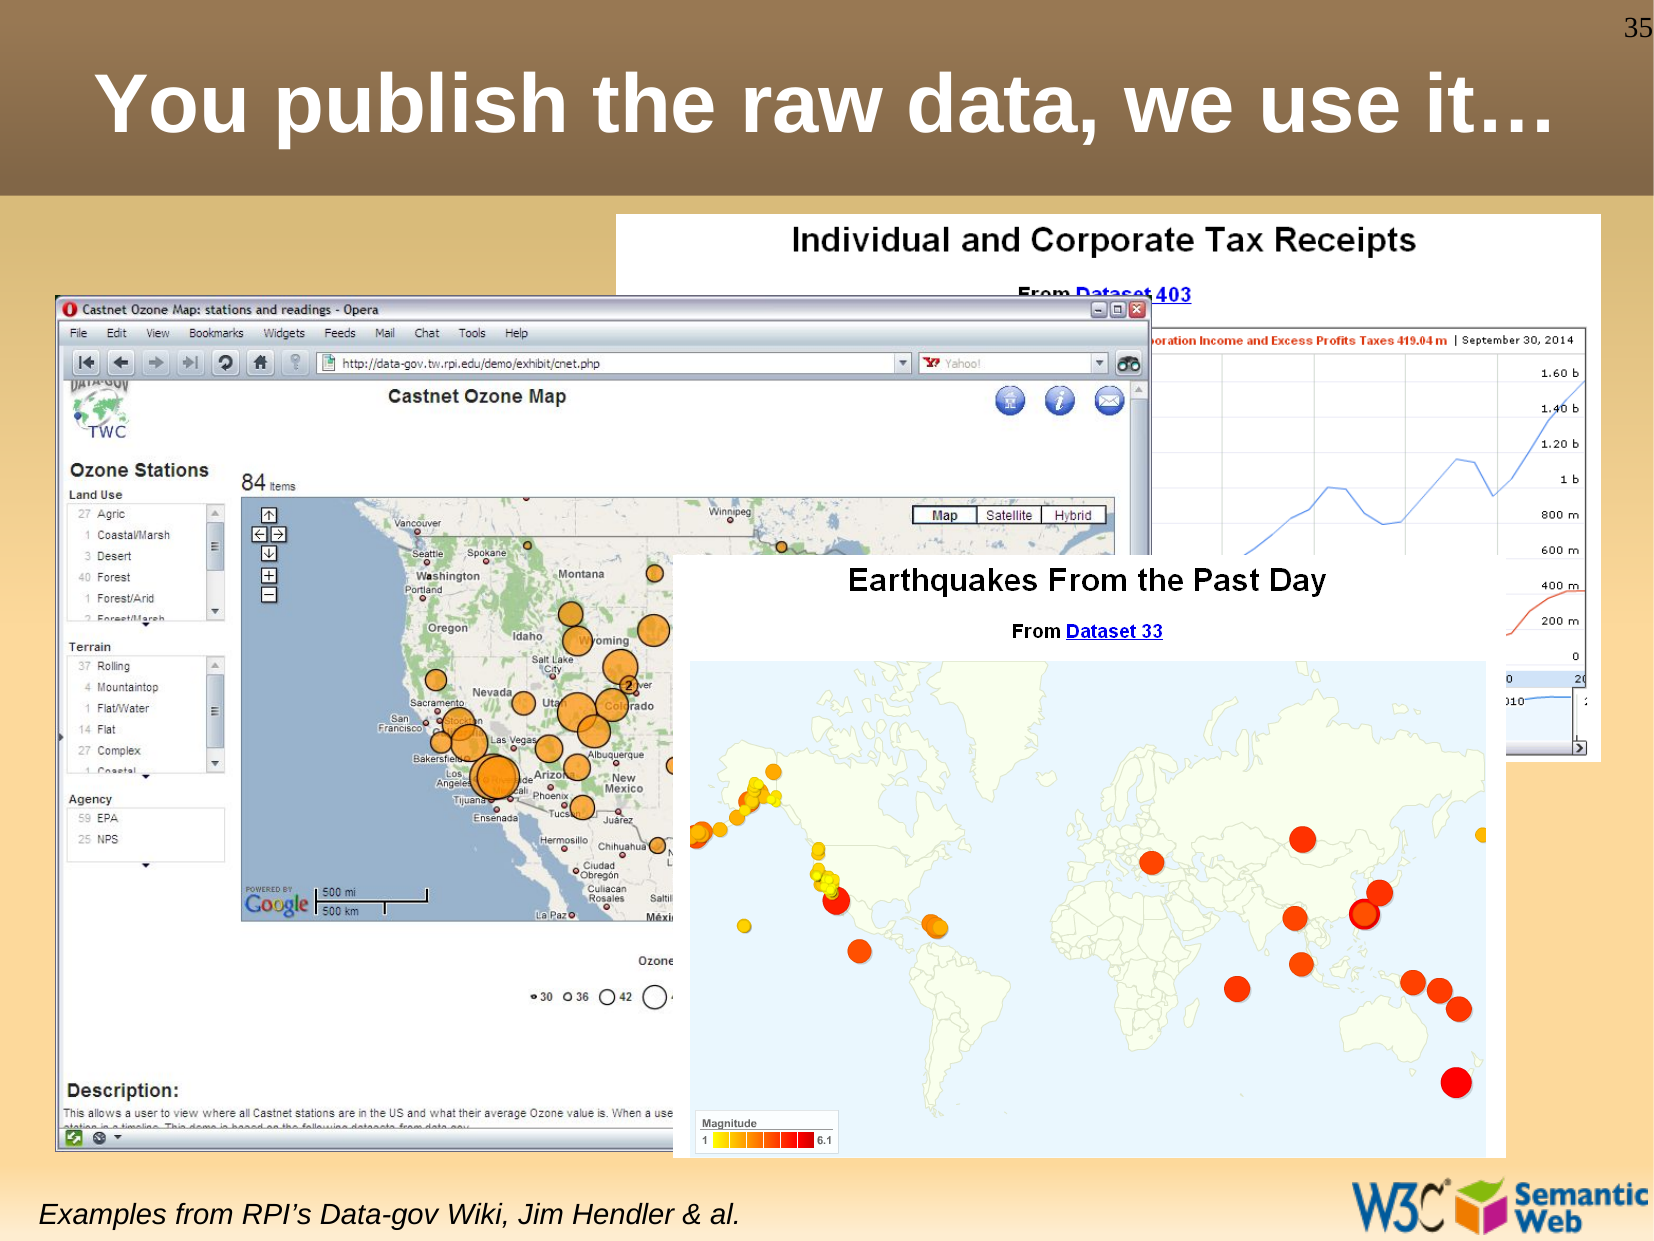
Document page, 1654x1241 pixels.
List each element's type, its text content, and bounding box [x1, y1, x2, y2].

title You publish the raw data, we use it… [0, 0, 1654, 208]
picture [0, 208, 1654, 1241]
text_box Examples from RPI’s Data-gov Wiki, Jim Hendler & al. [23, 1192, 934, 1241]
